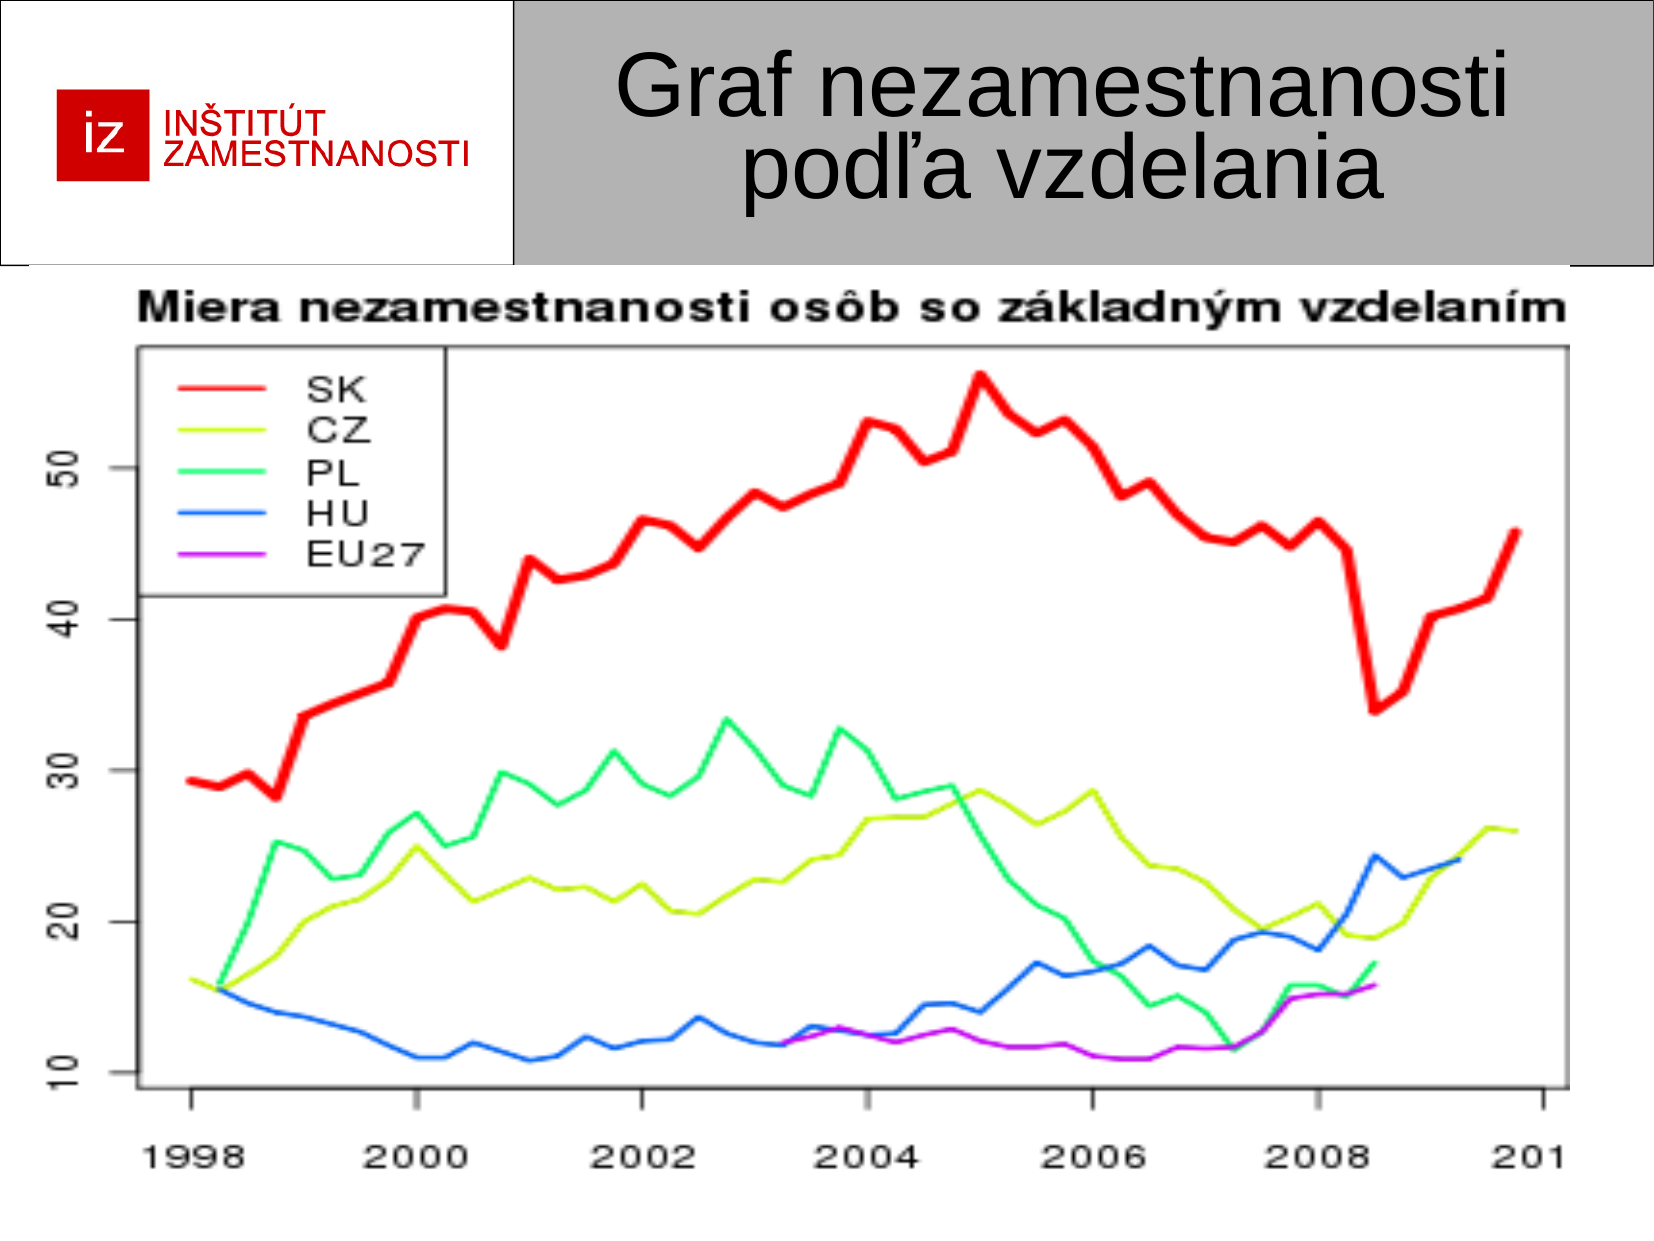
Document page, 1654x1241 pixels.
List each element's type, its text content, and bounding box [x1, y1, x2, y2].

picture [29, 265, 1570, 1172]
picture [5, 8, 512, 257]
title Graf nezamestnanosti podľa vzdelania [561, 29, 1565, 237]
